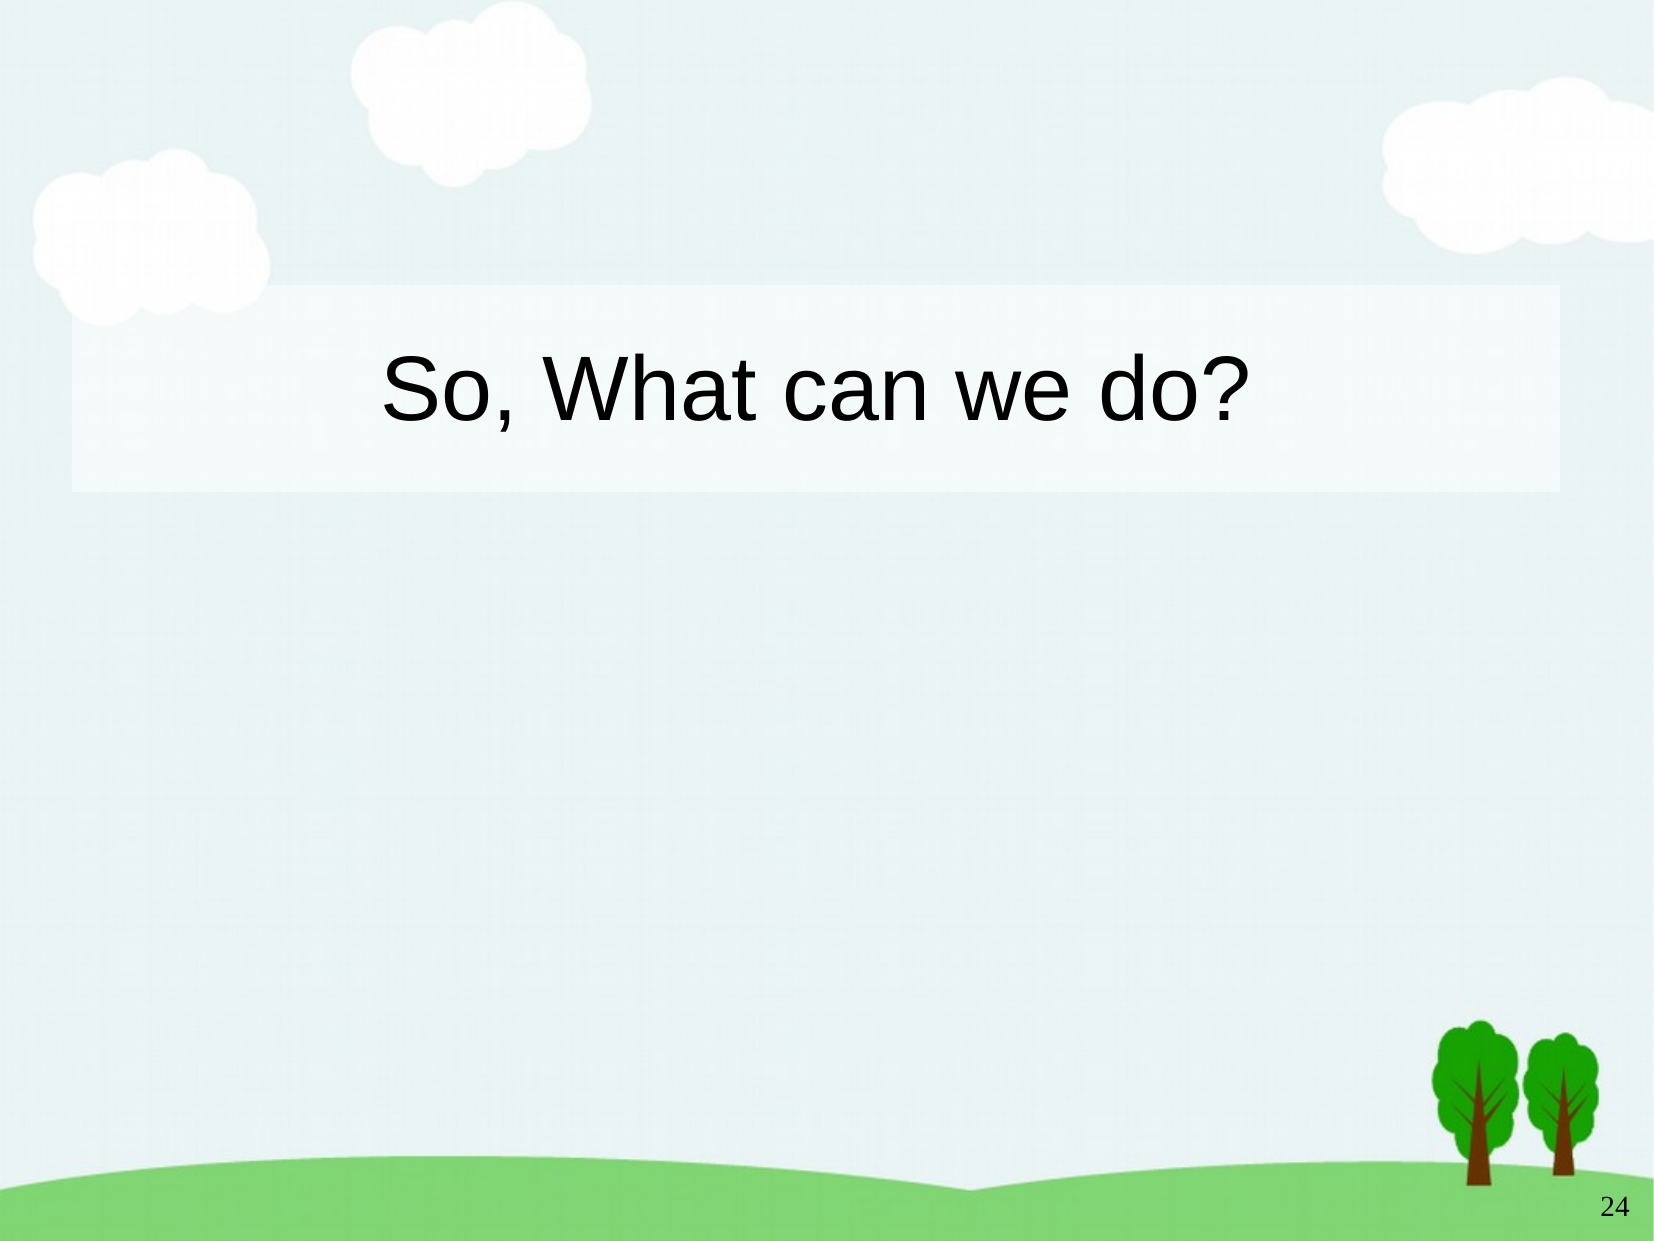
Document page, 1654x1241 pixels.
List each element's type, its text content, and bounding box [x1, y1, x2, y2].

title So, What can we do? [71, 285, 1561, 493]
picture [0, 0, 1654, 1241]
